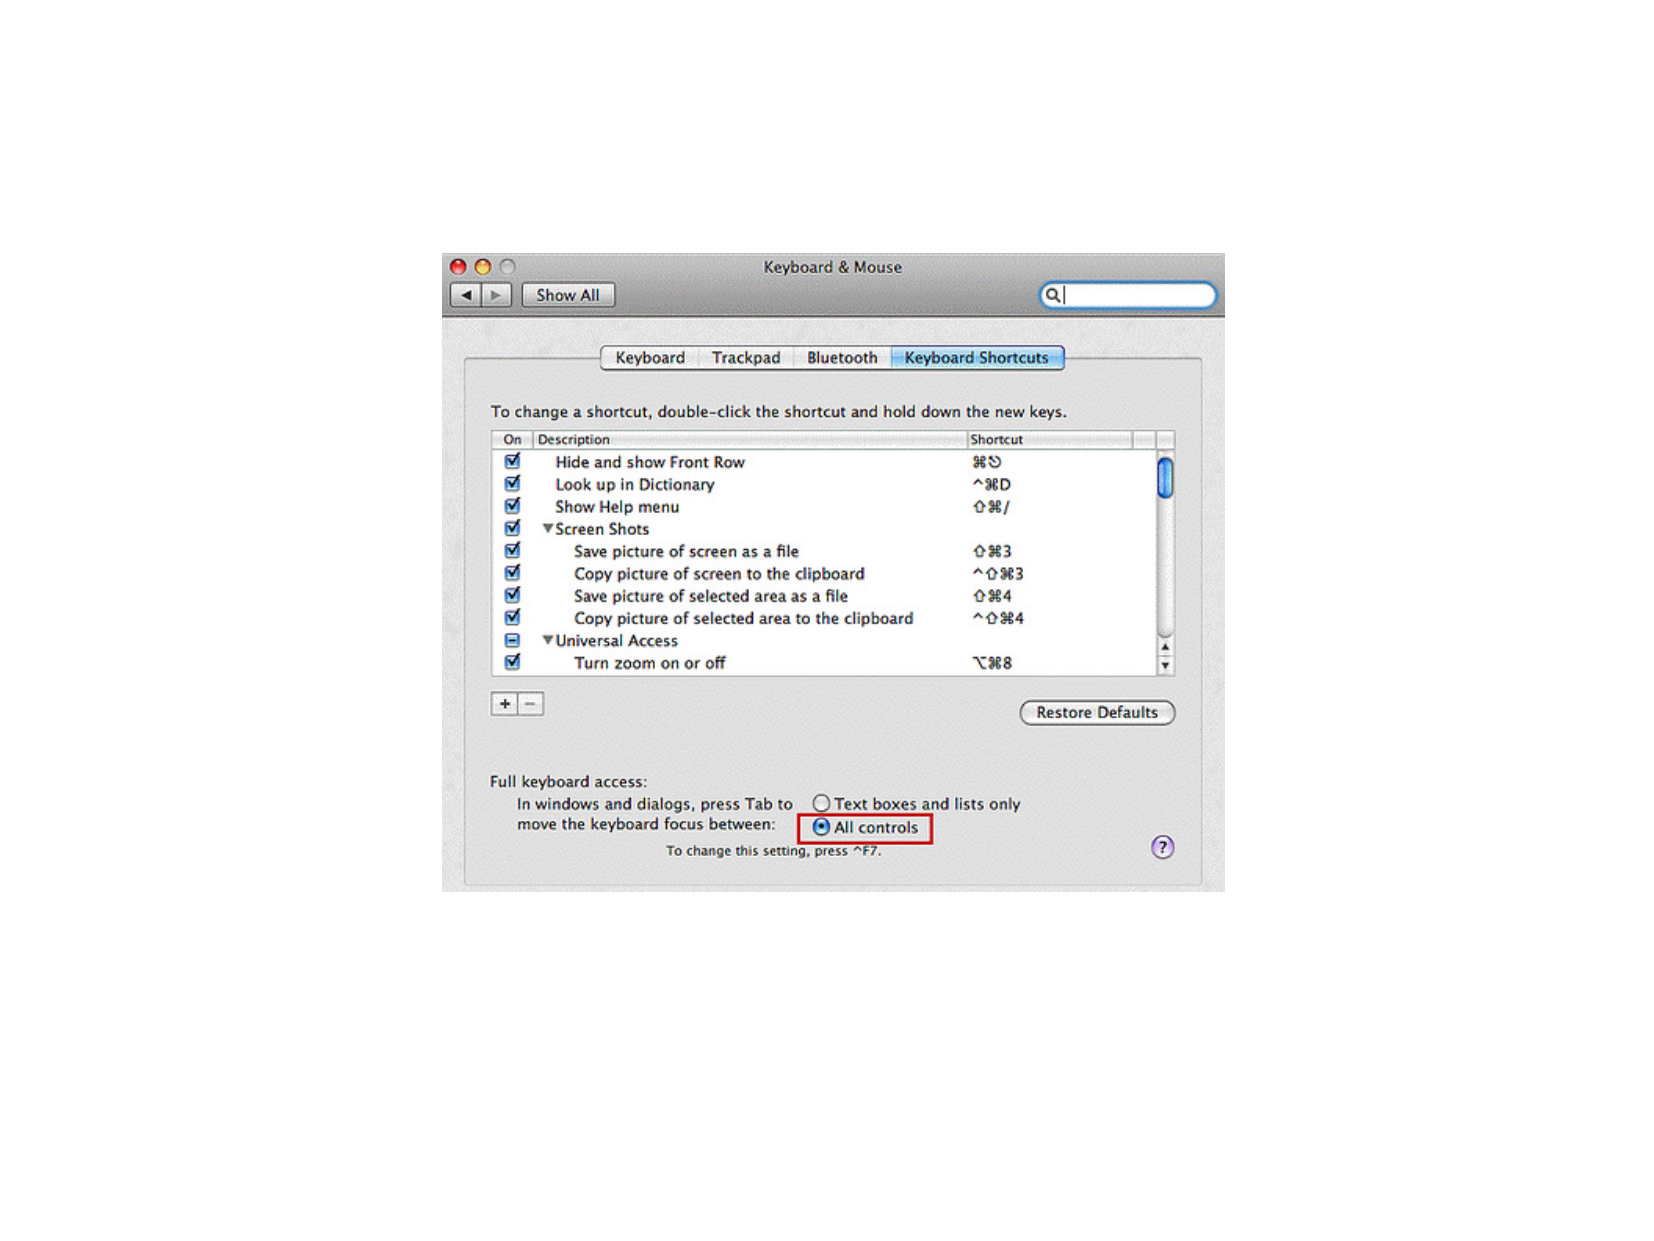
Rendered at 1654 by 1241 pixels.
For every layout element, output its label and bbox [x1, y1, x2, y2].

picture [442, 253, 1225, 892]
